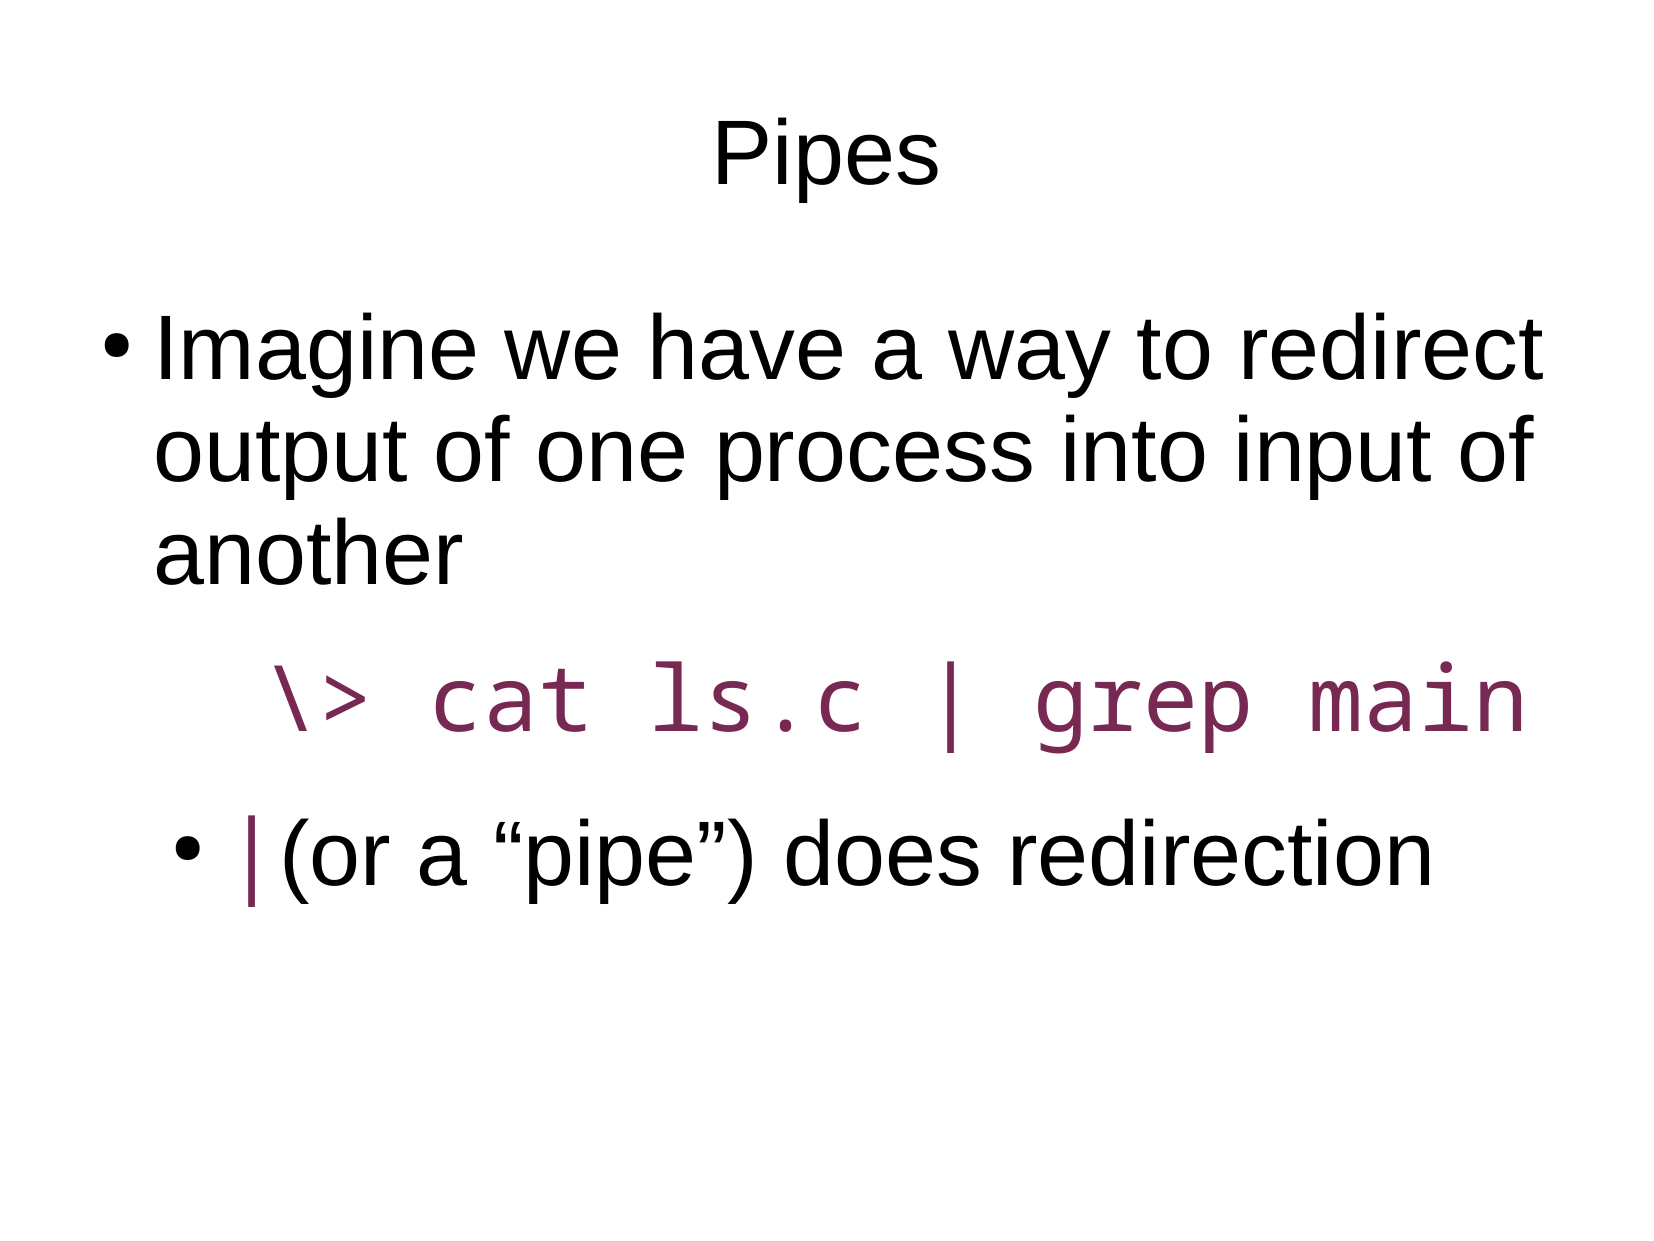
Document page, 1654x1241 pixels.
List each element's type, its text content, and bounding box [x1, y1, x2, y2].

title Pipes [82, 49, 1571, 257]
list Imagine we have a way to redirect output of one process into input of another \> cat ls.c | grep main |(or a “pipe”) does redirection [82, 296, 1571, 1206]
